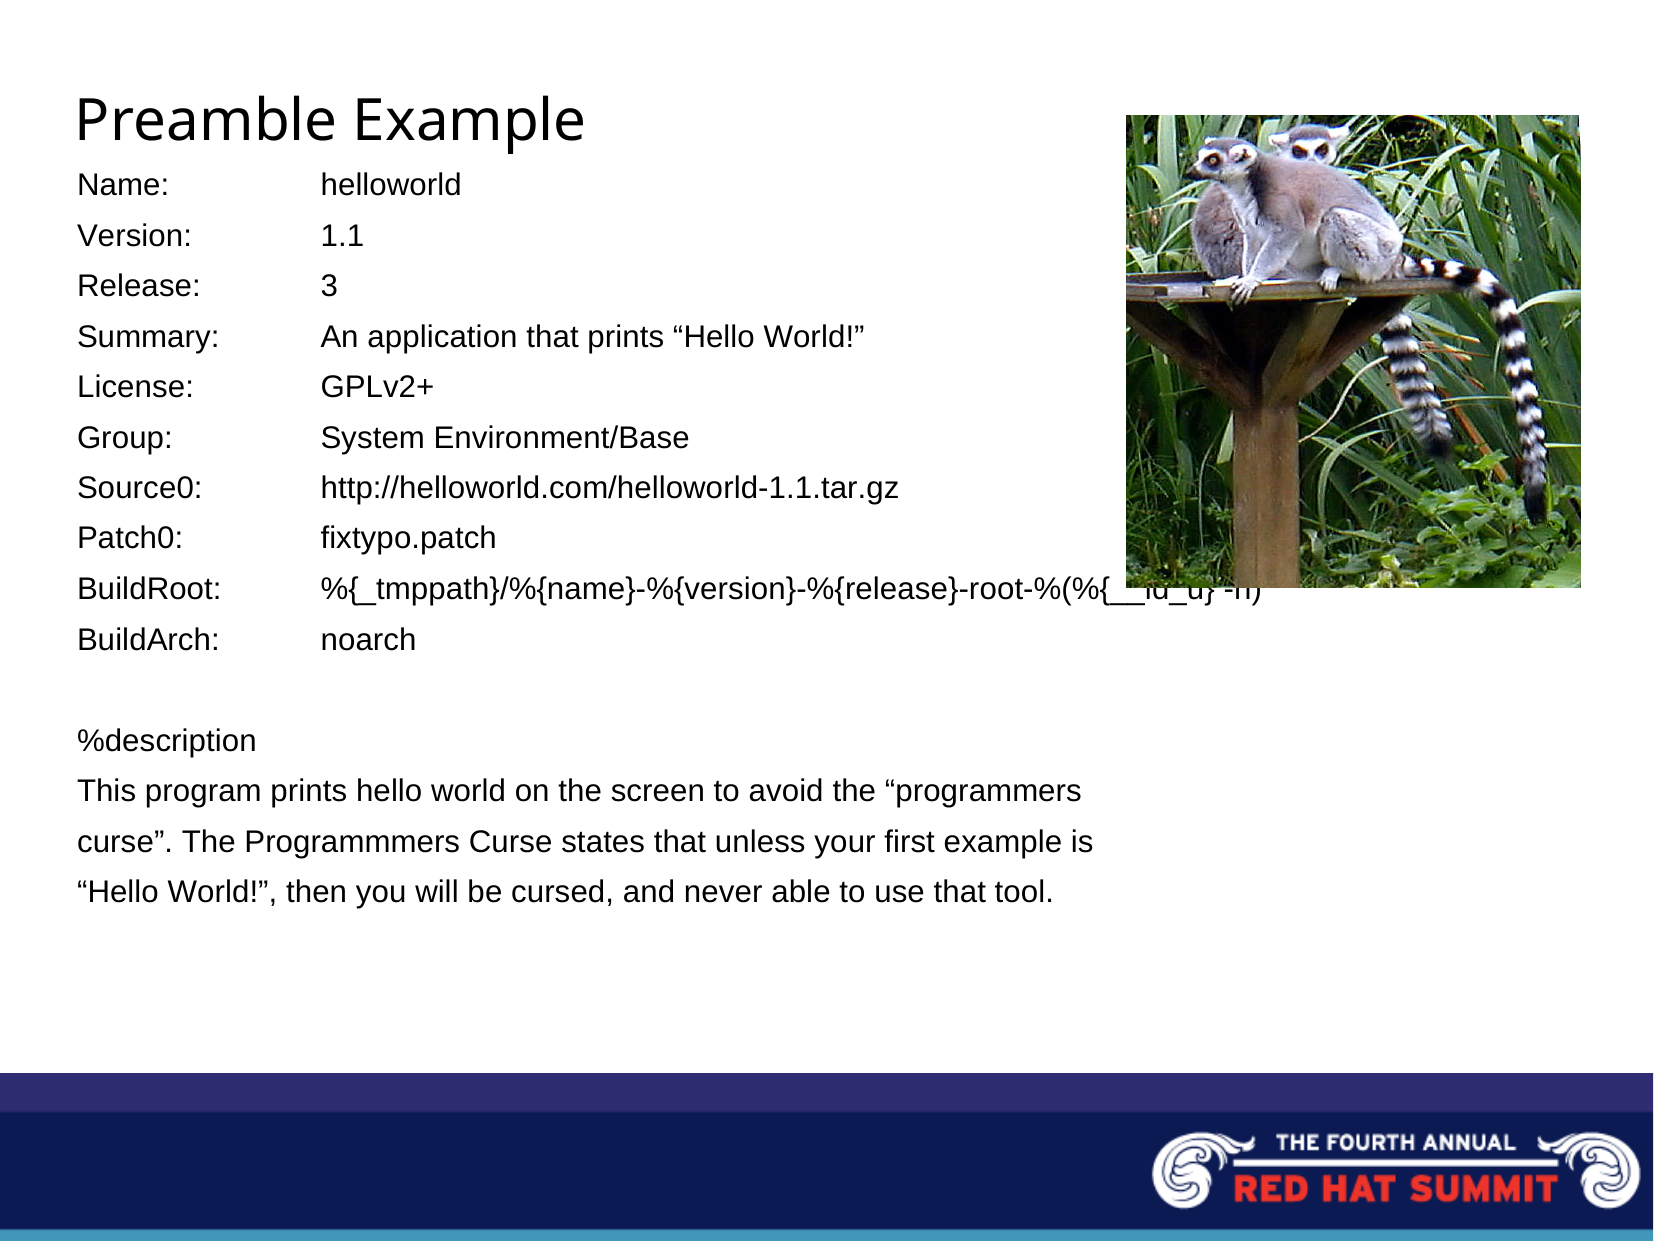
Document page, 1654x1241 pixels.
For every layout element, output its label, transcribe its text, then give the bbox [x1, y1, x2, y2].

picture [1126, 115, 1581, 588]
title Preamble Example [74, 56, 1506, 180]
picture [0, 1073, 1654, 1241]
list Name: helloworld Version: 1.1 Release: 3 Summary: An application that prints “Hello World!” License: GPLv2+ Group: System Environment/Base Source0: http://helloworld.com/helloworld-1.1.tar.gz Patch0: fixtypo.patch BuildRoot: %{_tmppath}/%{name}-%{version}-%{release}-root-%(%{__id_u} -n) BuildArch: noarch %description This program prints hello world on the screen to avoid the “programmers curse”. The Programmmers Curse states that unless your first example is “Hello World!”, then you will be cursed, and never able to use that tool. [77, 167, 1597, 1084]
